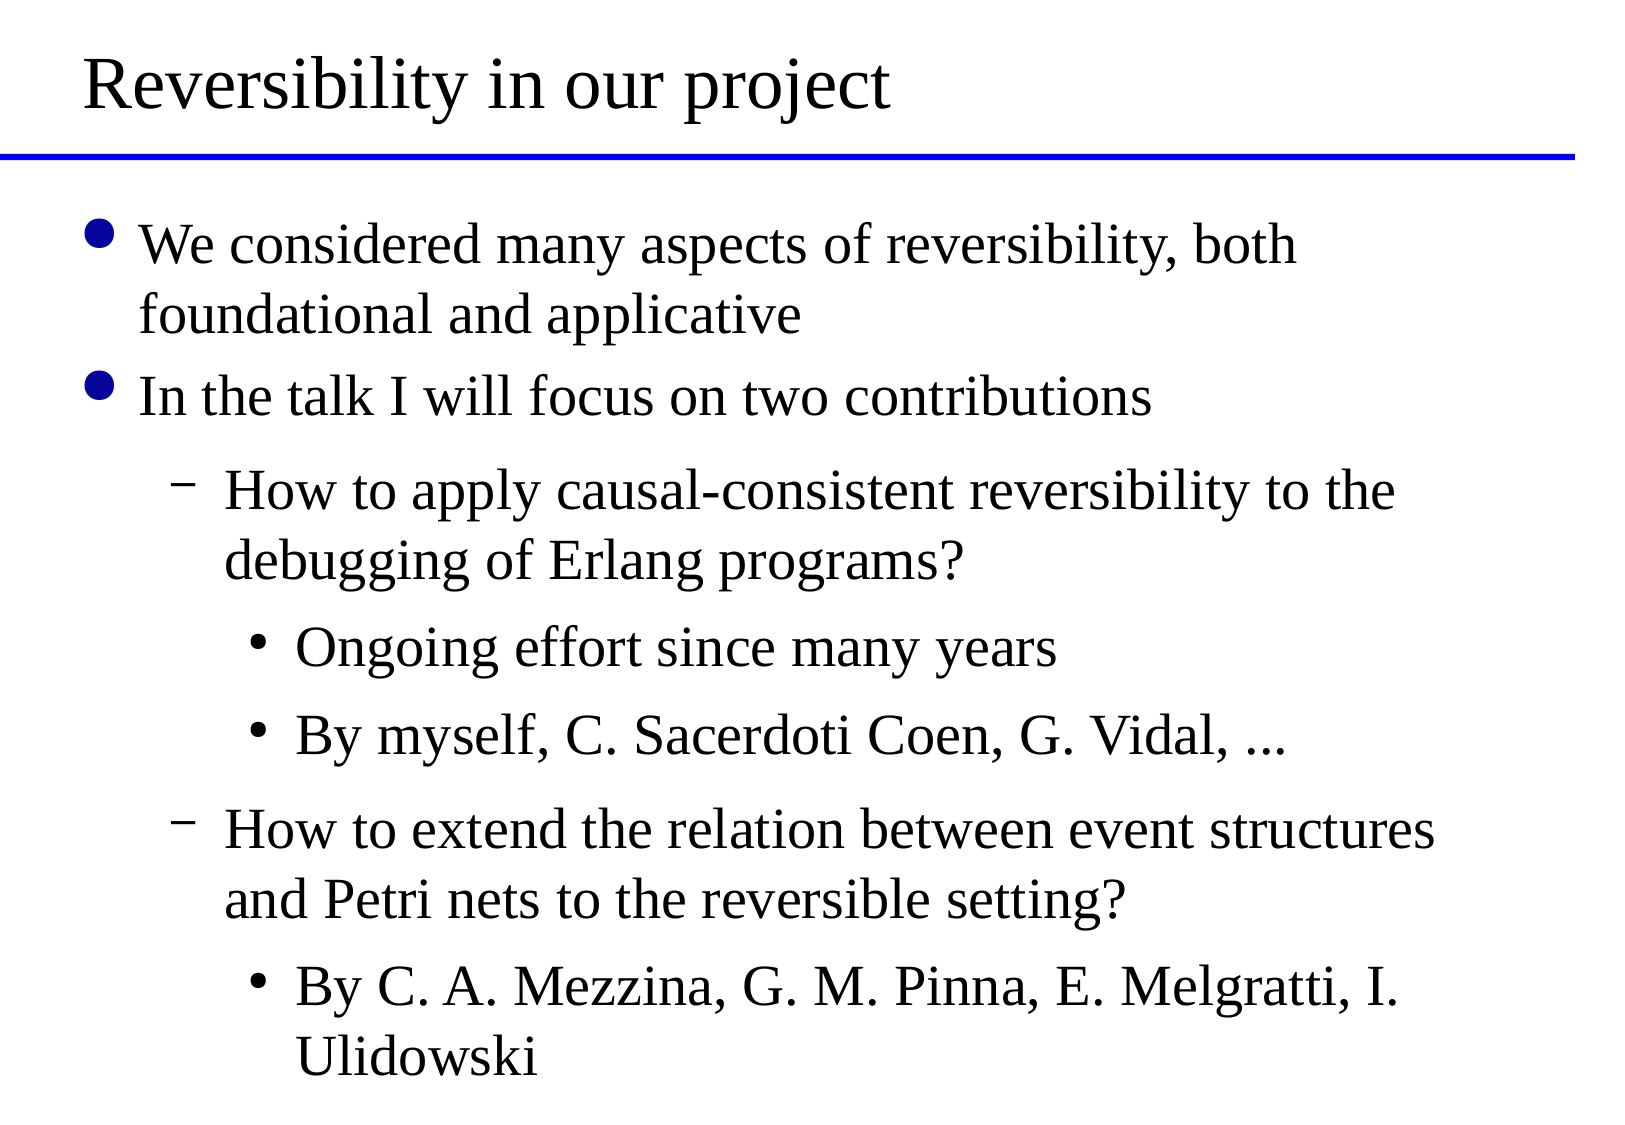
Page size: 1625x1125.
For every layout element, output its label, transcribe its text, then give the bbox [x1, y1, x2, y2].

list We considered many aspects of reversibility, both foundational and applicative In the talk I will focus on two contributions How to apply causal-consistent reversibility to the debugging of Erlang programs? Ongoing effort since many years By myself, C. Sacerdoti Coen, G. Vidal, ... How to extend the relation between event structures and Petri nets to the reversible setting? By C. A. Mezzina, G. M. Pinna, E. Melgratti, I. Ulidowski [67, 198, 1478, 1061]
title Reversibility in our project [67, 27, 1544, 131]
